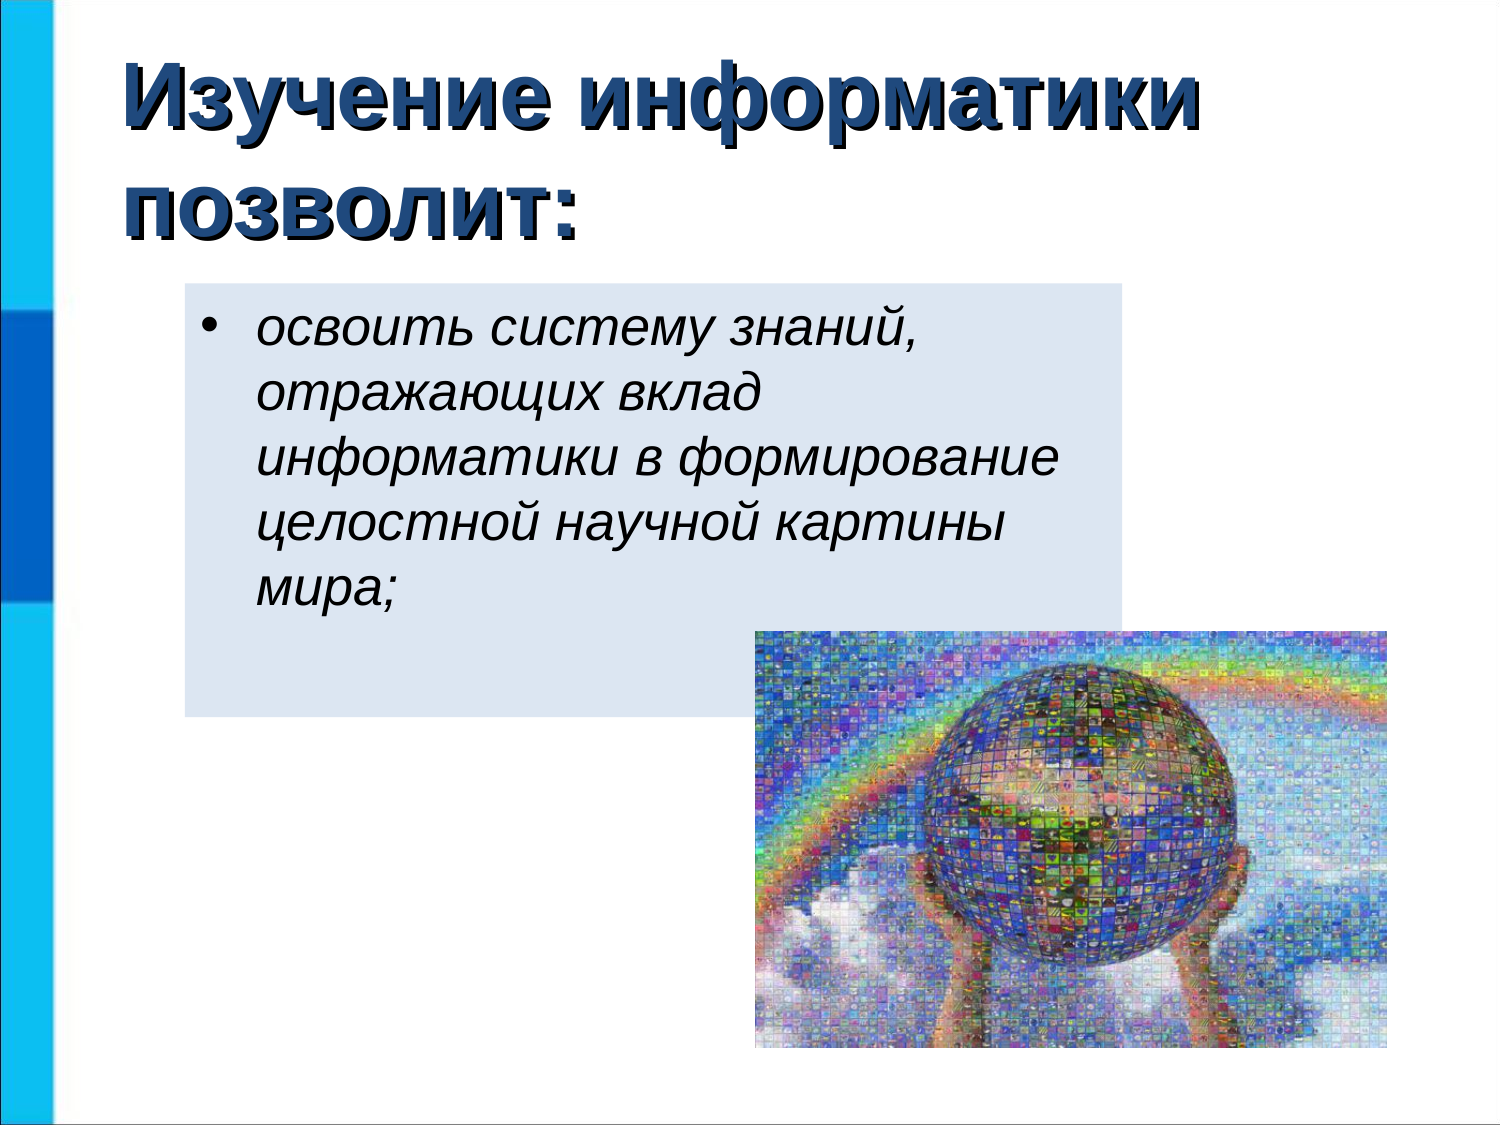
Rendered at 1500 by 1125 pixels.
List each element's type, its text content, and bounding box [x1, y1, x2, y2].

list освоить систему знаний, отражающих вклад информатики в формирование целостной научной картины мира; [184, 283, 1123, 718]
picture [0, 0, 1500, 1125]
title Изучение информатики позволит: [105, 36, 1473, 252]
